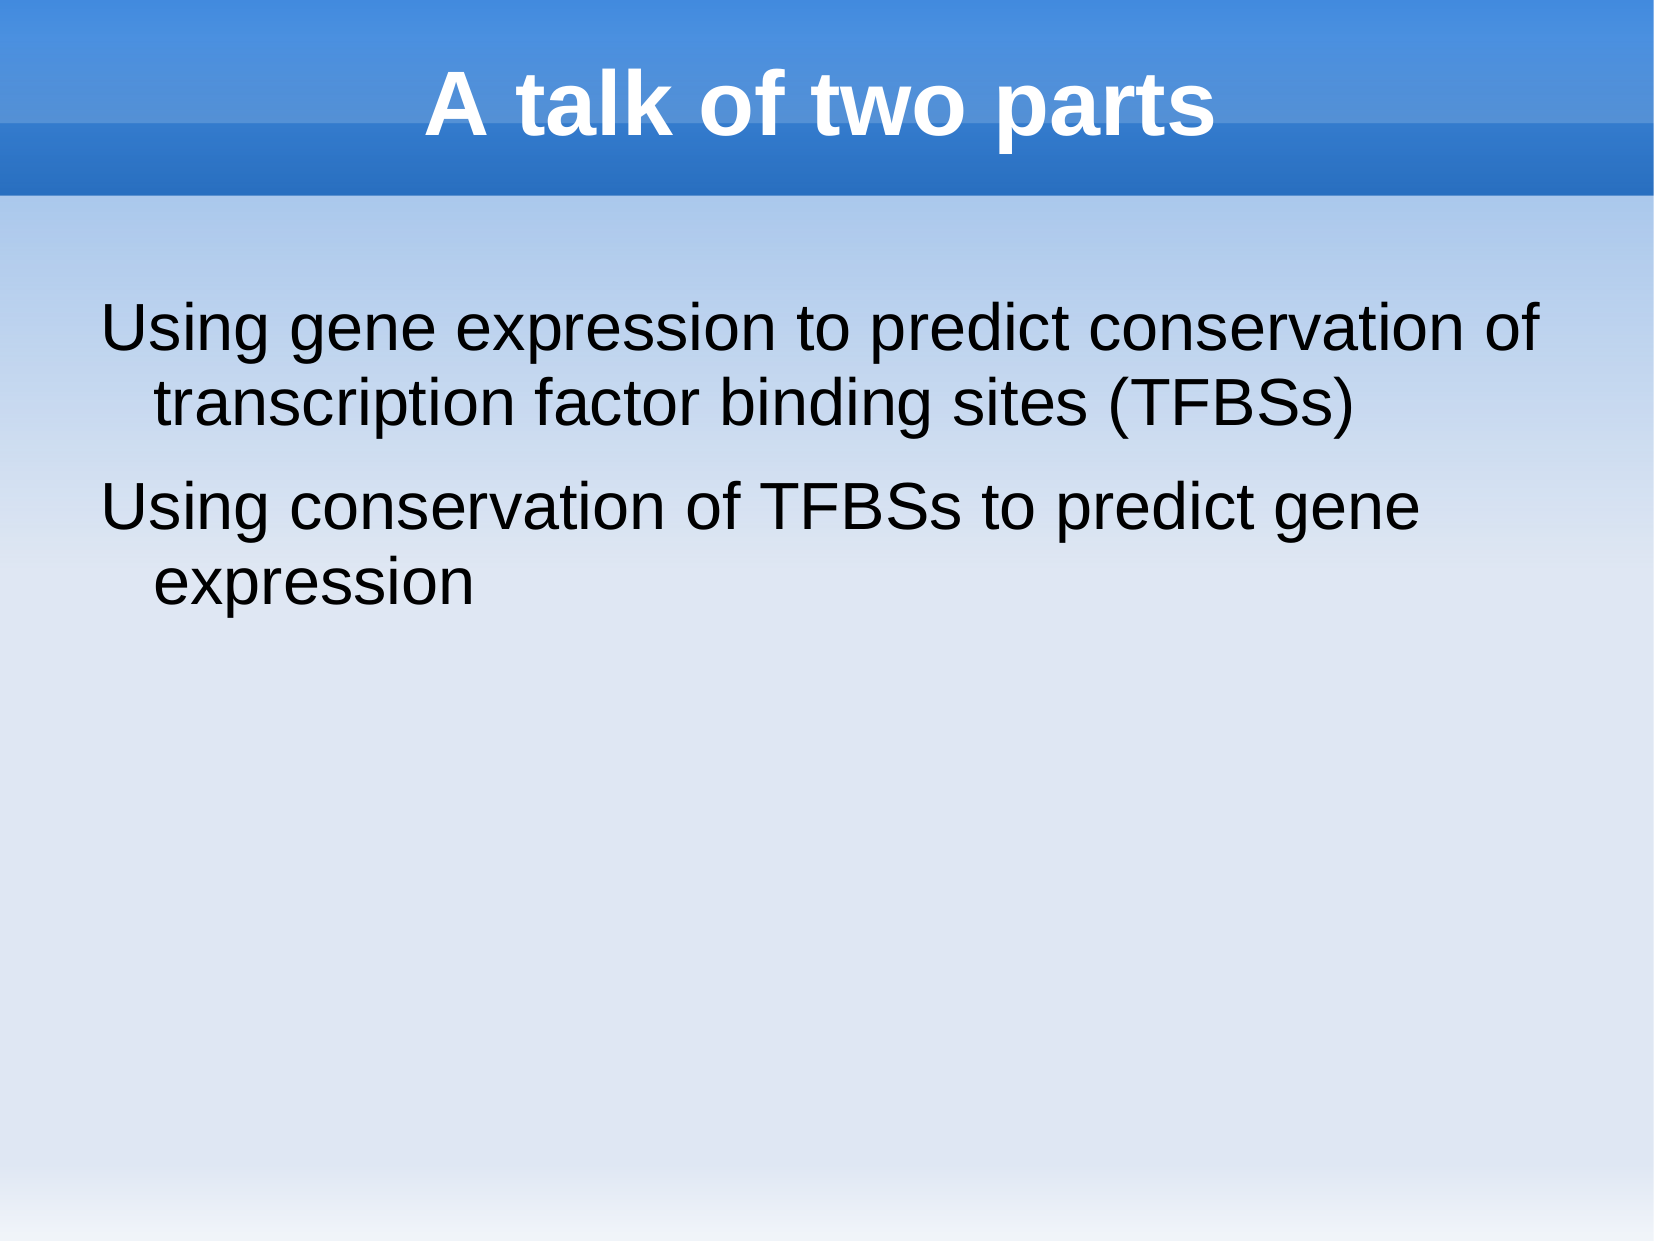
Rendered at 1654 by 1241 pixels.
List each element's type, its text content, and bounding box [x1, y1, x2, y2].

picture [0, 0, 1654, 1241]
list Using gene expression to predict conservation of transcription factor binding sites (TFBSs) Using conservation of TFBSs to predict gene expression [82, 290, 1571, 1094]
title A talk of two parts [76, 0, 1565, 208]
